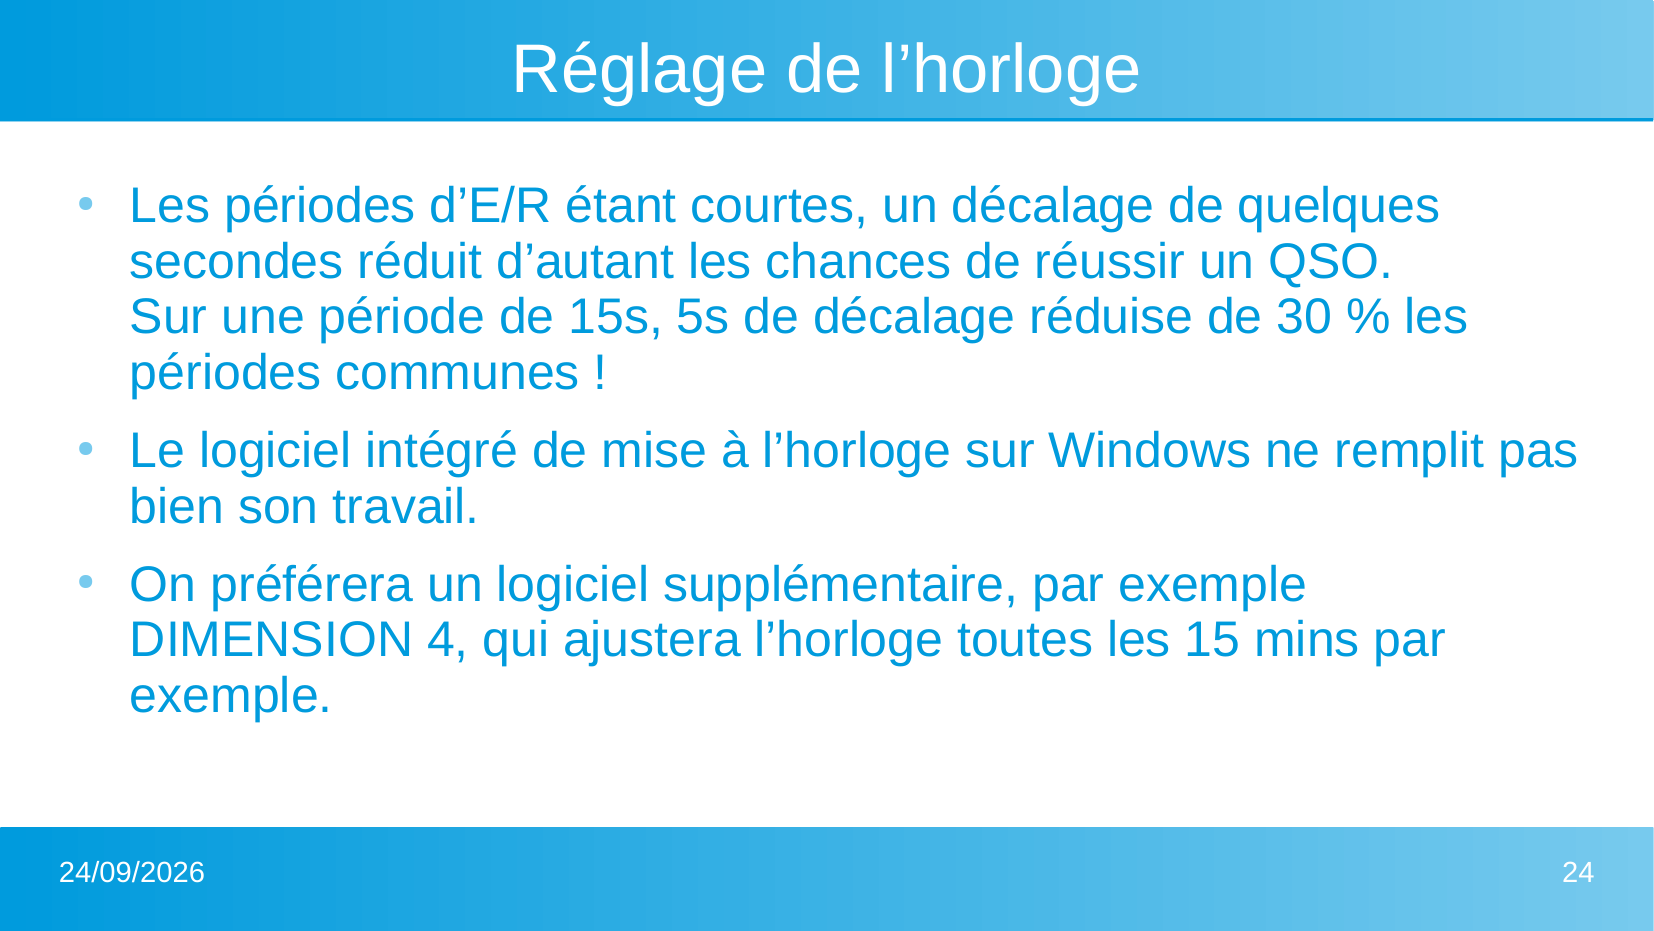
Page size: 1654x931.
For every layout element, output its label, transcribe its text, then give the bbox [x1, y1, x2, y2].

title Réglage de l’horloge [59, 29, 1595, 108]
list Les périodes d’E/R étant courtes, un décalage de quelques secondes réduit d’autant les chances de réussir un QSO. Sur une période de 15s, 5s de décalage réduise de 30 % les périodes communes ! Le logiciel intégré de mise à l’horloge sur Windows ne remplit pas bien son travail. On préférera un logiciel supplémentaire, par exemple DIMENSION 4, qui ajustera l’horloge toutes les 15 mins par exemple. [59, 177, 1595, 768]
